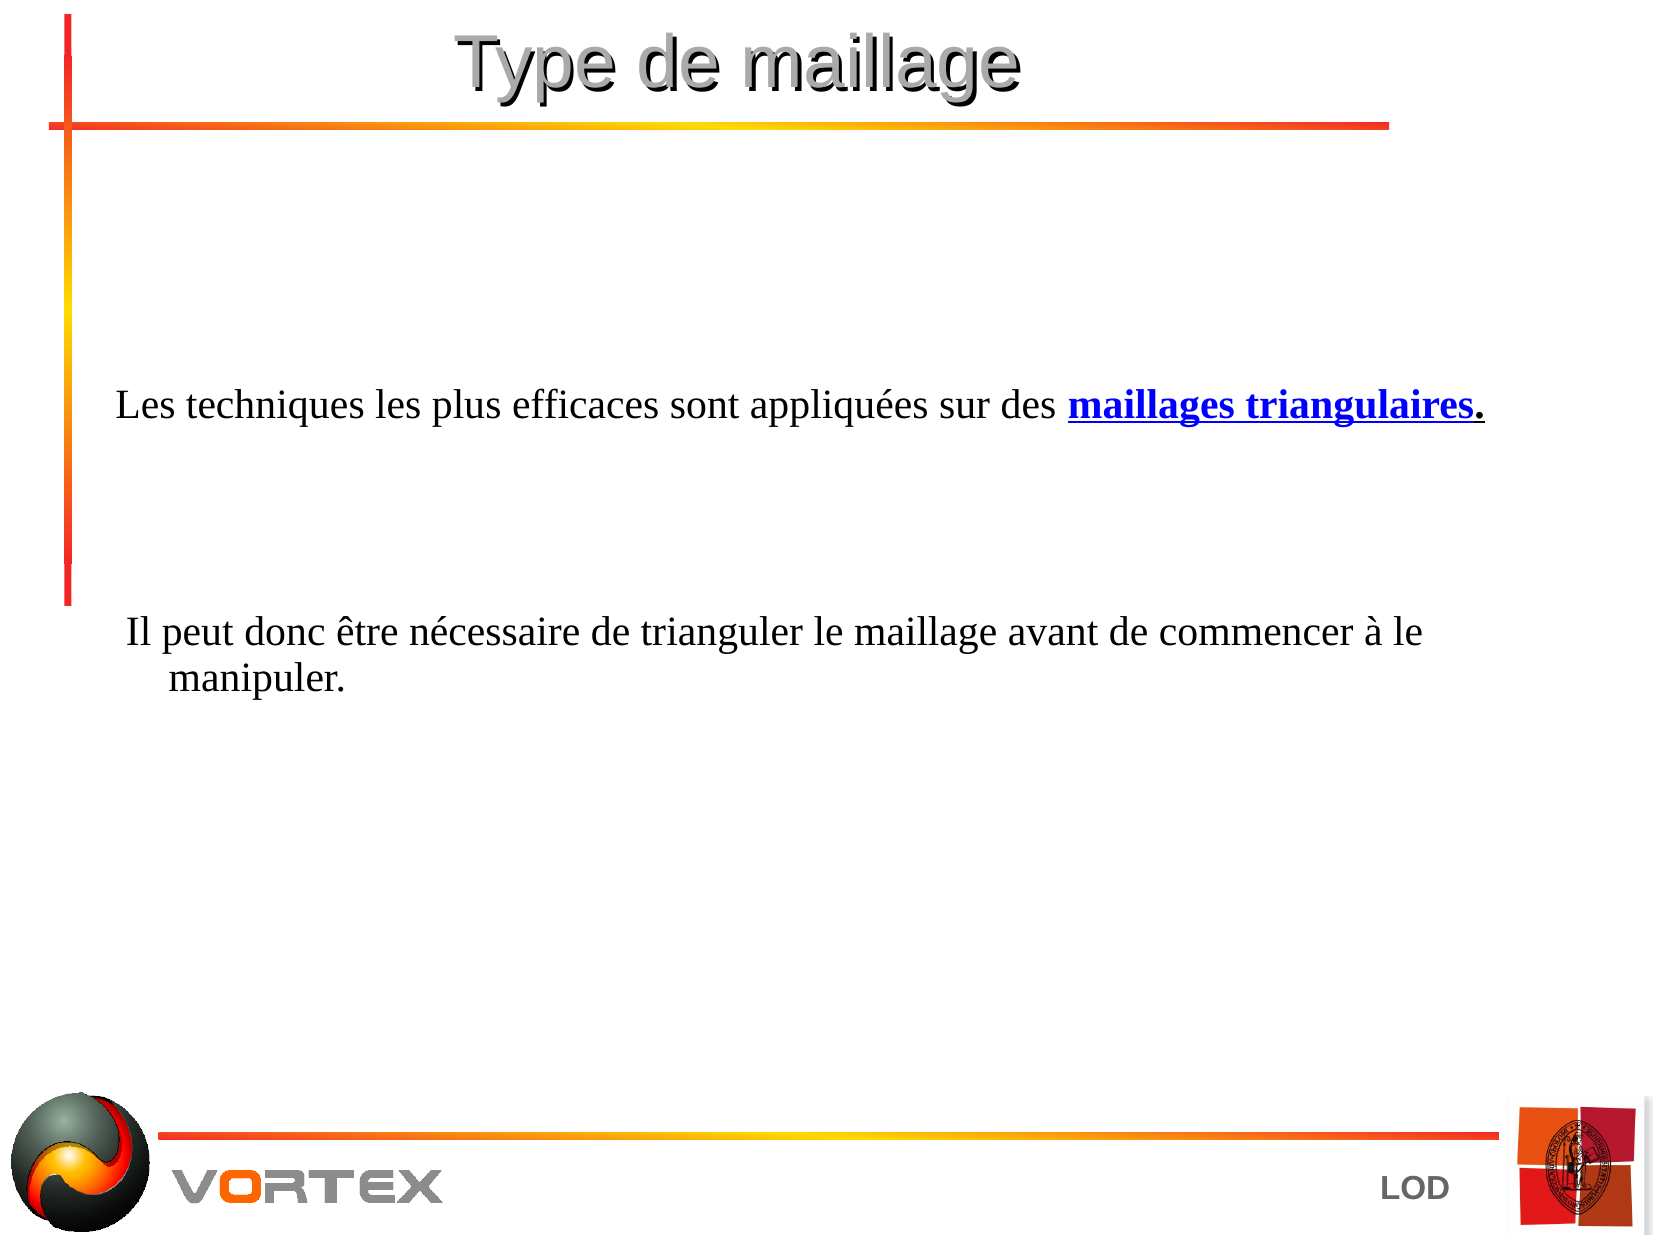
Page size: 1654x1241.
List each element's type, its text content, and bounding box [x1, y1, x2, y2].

list Les techniques les plus efficaces sont appliquées sur des maillages triangulaires. Il peut donc être nécessaire de trianguler le maillage avant de commencer à le manipuler. [97, 153, 1571, 1109]
title Type de maillage [82, 4, 1392, 120]
picture [11, 1092, 443, 1232]
picture [1505, 1096, 1653, 1235]
